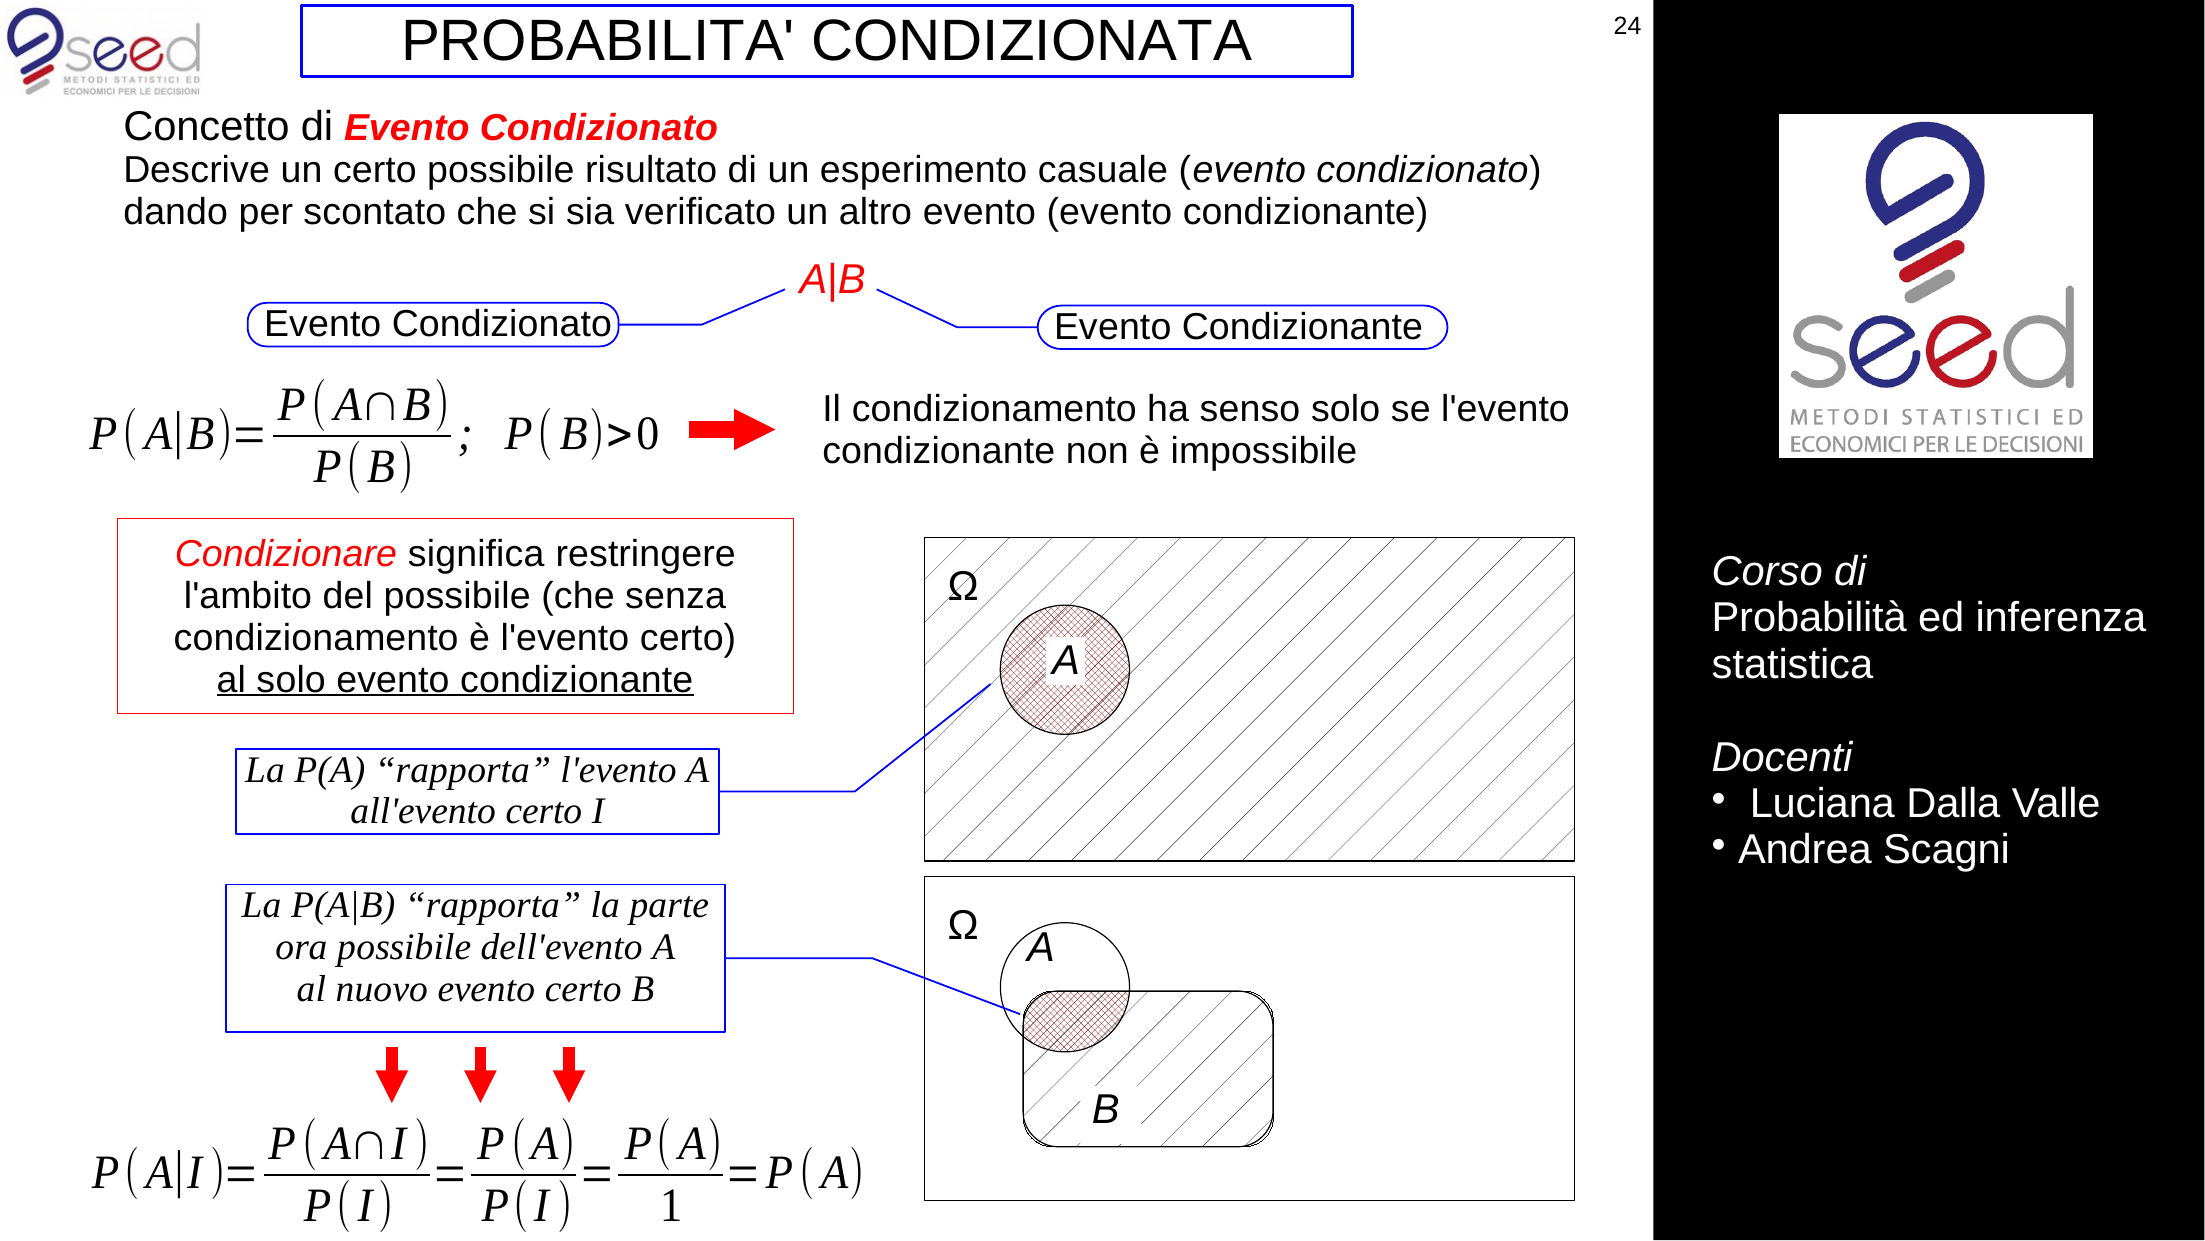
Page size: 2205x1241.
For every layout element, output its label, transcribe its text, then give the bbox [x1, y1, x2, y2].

text_box PROBABILITA' CONDIZIONATA [301, 5, 1353, 77]
text_box Evento Condizionante [1037, 305, 1448, 350]
text_box A [1046, 637, 1085, 686]
picture [5, 5, 203, 98]
chart [80, 377, 666, 495]
text_box La P(A|B) “rapporta” la parte ora possibile dell'evento A al nuovo evento certo B [226, 884, 726, 1033]
text_box B [1080, 1085, 1142, 1144]
text_box Concetto di Evento Condizionato Descrive un certo possibile risultato di un esperimento casuale (evento condizionato) dando per scontato che si sia verificato un altro evento (evento condizionante) A|B [123, 102, 1542, 310]
text_box A [1027, 924, 1075, 983]
text_box [1000, 922, 1274, 1147]
text_box Evento Condizionato [247, 302, 619, 347]
text_box Condizionare significa restringere l'ambito del possibile (che senza condizionamento è l'evento certo) al solo evento condizionante [117, 518, 794, 714]
text_box La P(A) “rapporta” l'evento A all'evento certo I [235, 748, 720, 834]
chart [82, 1116, 871, 1234]
picture [1779, 114, 2093, 458]
text_box [924, 537, 1575, 862]
text_box Ω [947, 901, 980, 960]
text_box Ω [947, 562, 980, 621]
text_box Il condizionamento ha senso solo se l'evento condizionante non è impossibile [822, 387, 1587, 475]
